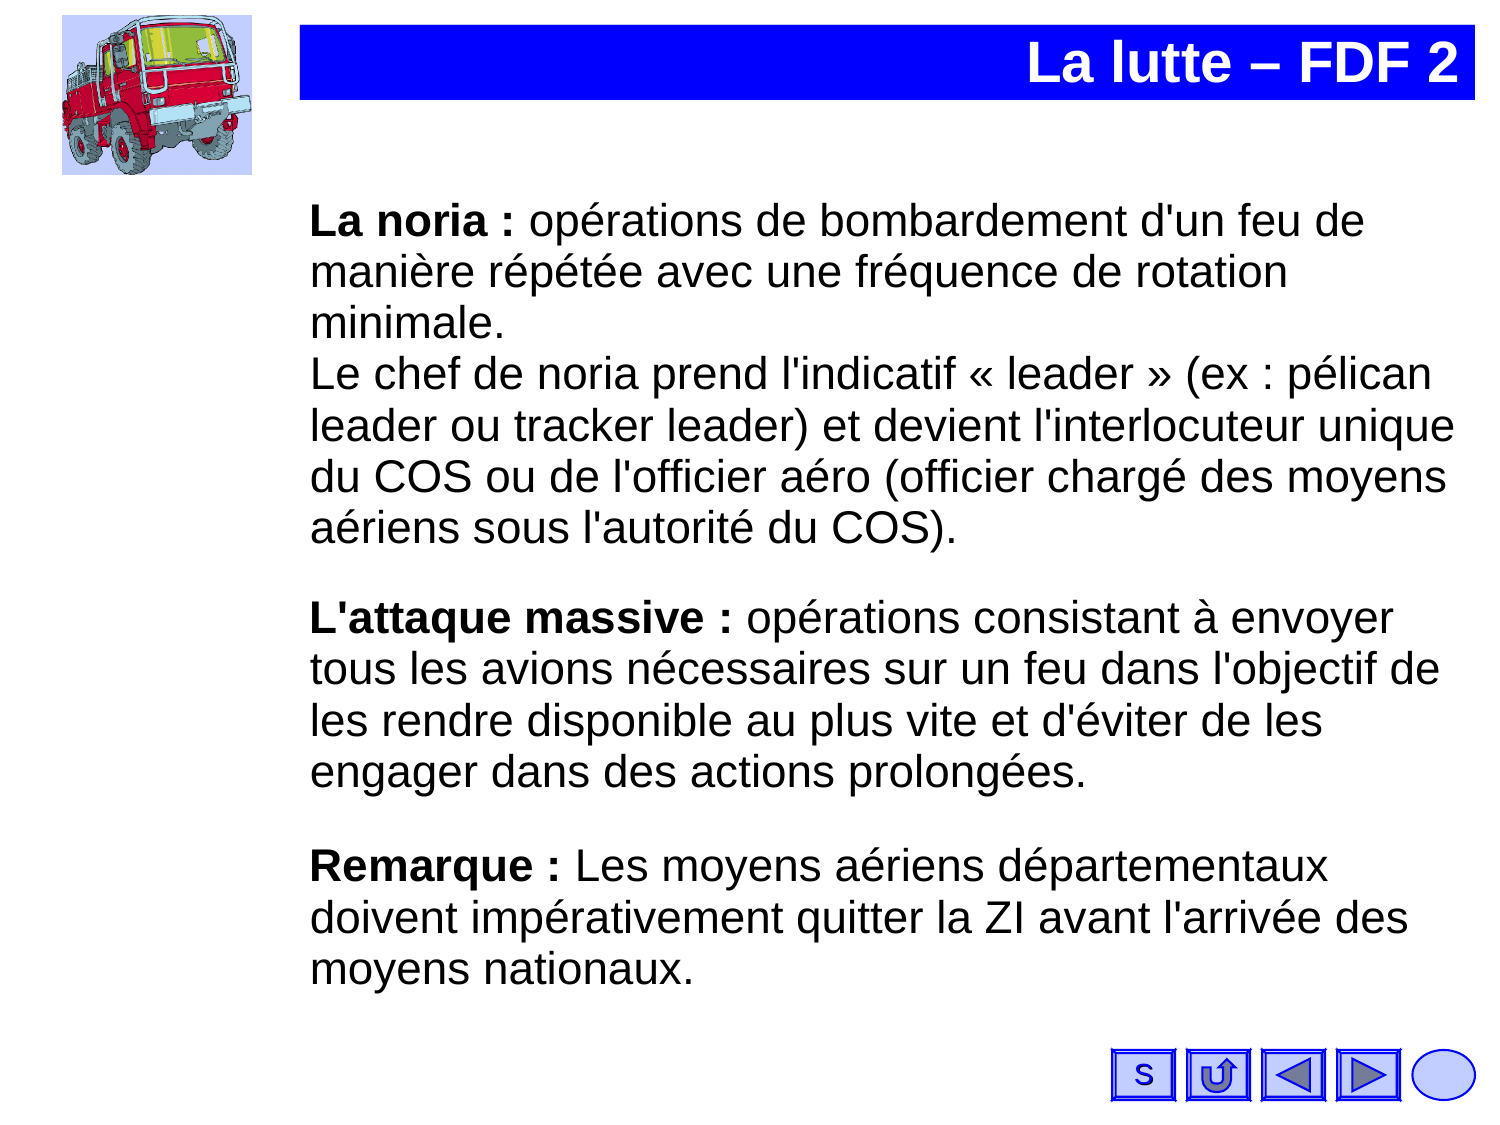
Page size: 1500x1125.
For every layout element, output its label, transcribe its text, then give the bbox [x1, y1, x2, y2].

text_box La lutte – FDF 2 [299, 24, 1475, 100]
text_box [1412, 1049, 1476, 1101]
text_box Remarque : Les moyens aériens départementaux doivent impérativement quitter la ZI avant l'arrivée des moyens nationaux. [295, 832, 1477, 1002]
text_box L'attaque massive : opérations consistant à envoyer tous les avions nécessaires sur un feu dans l'objectif de les rendre disponible au plus vite et d'éviter de les engager dans des actions prolongées. [295, 584, 1477, 806]
text_box La noria : opérations de bombardement d'un feu de manière répétée avec une fréquence de rotation minimale. Le chef de noria prend l'indicatif « leader » (ex : pélican leader ou tracker leader) et devient l'interlocuteur unique du COS ou de l'officier aéro (officier chargé des moyens aériens sous l'autorité du COS). [295, 186, 1477, 562]
